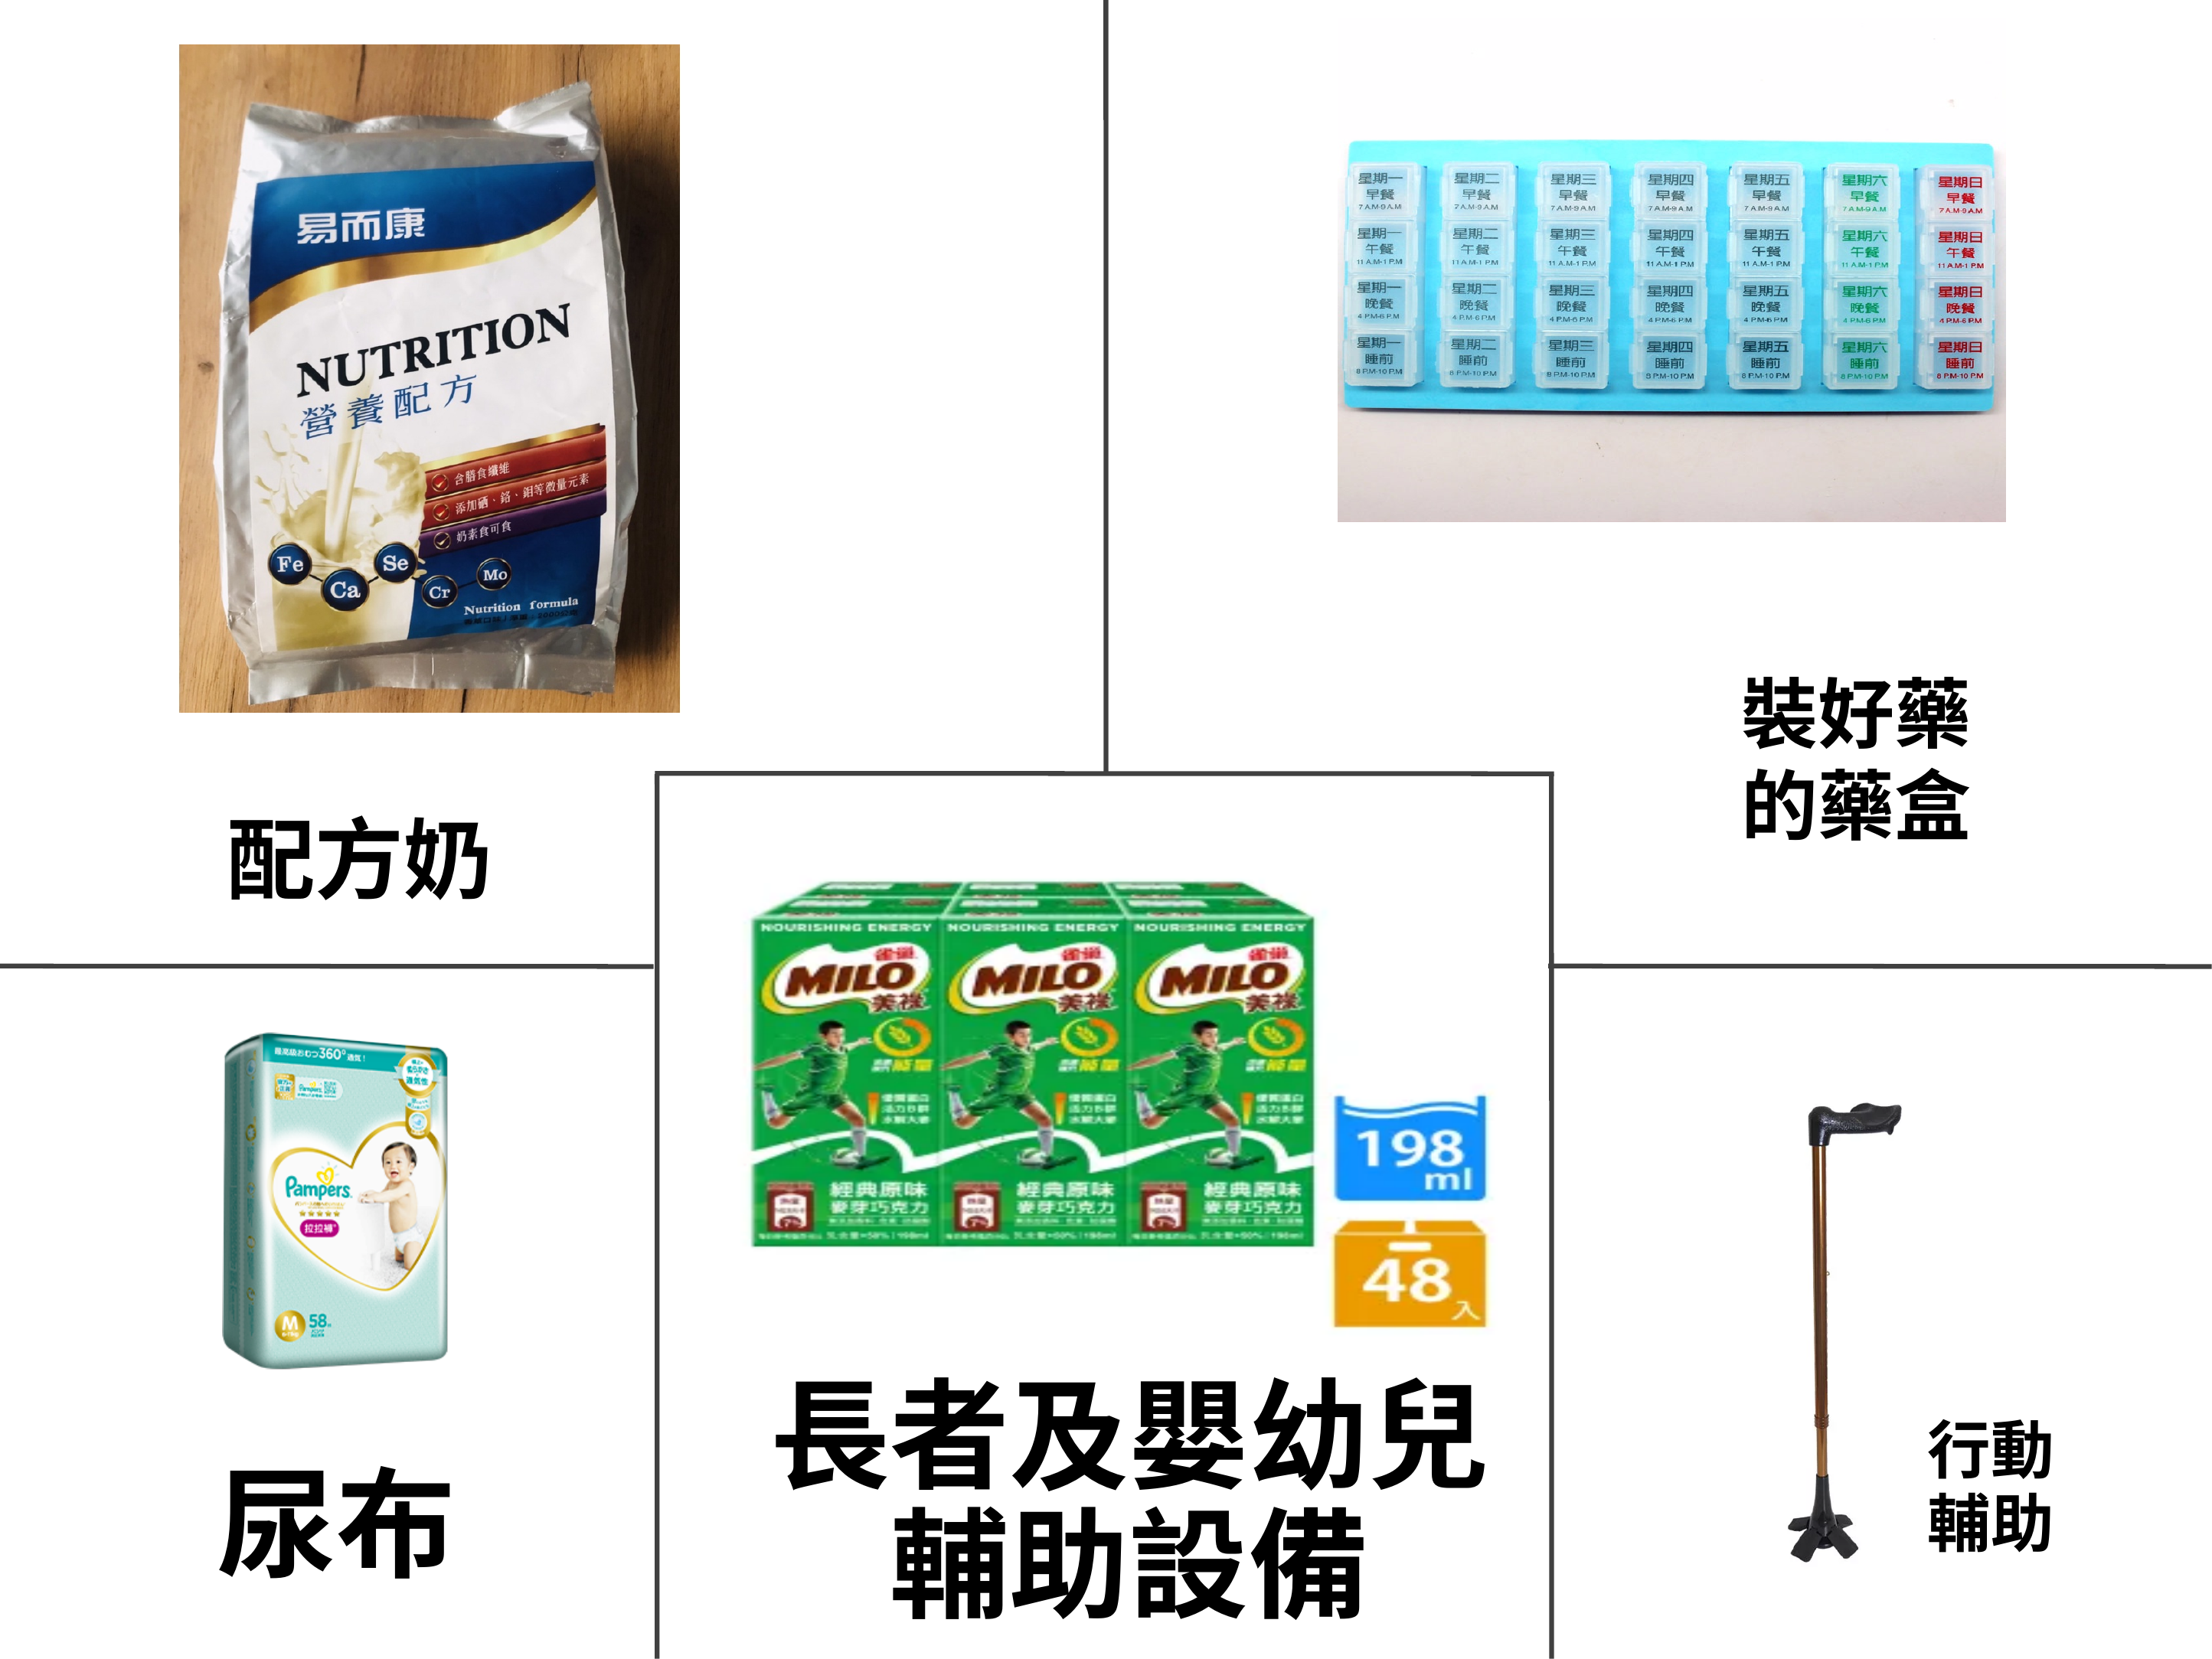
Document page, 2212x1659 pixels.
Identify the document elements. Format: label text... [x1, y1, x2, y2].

text_box 尿布 [205, 1445, 502, 1601]
text_box 長者及嬰幼兒輔助設備 [756, 1365, 1502, 1641]
text_box 裝好藥 的藥盒 [1730, 640, 2092, 857]
picture [0, 978, 670, 1445]
picture [1338, 18, 2006, 522]
text_box 配方奶 [215, 761, 511, 917]
picture [1588, 1076, 2099, 1587]
text_box 行動 輔助 [1916, 1411, 2212, 1567]
picture [703, 778, 1536, 1365]
picture [95, 44, 763, 713]
